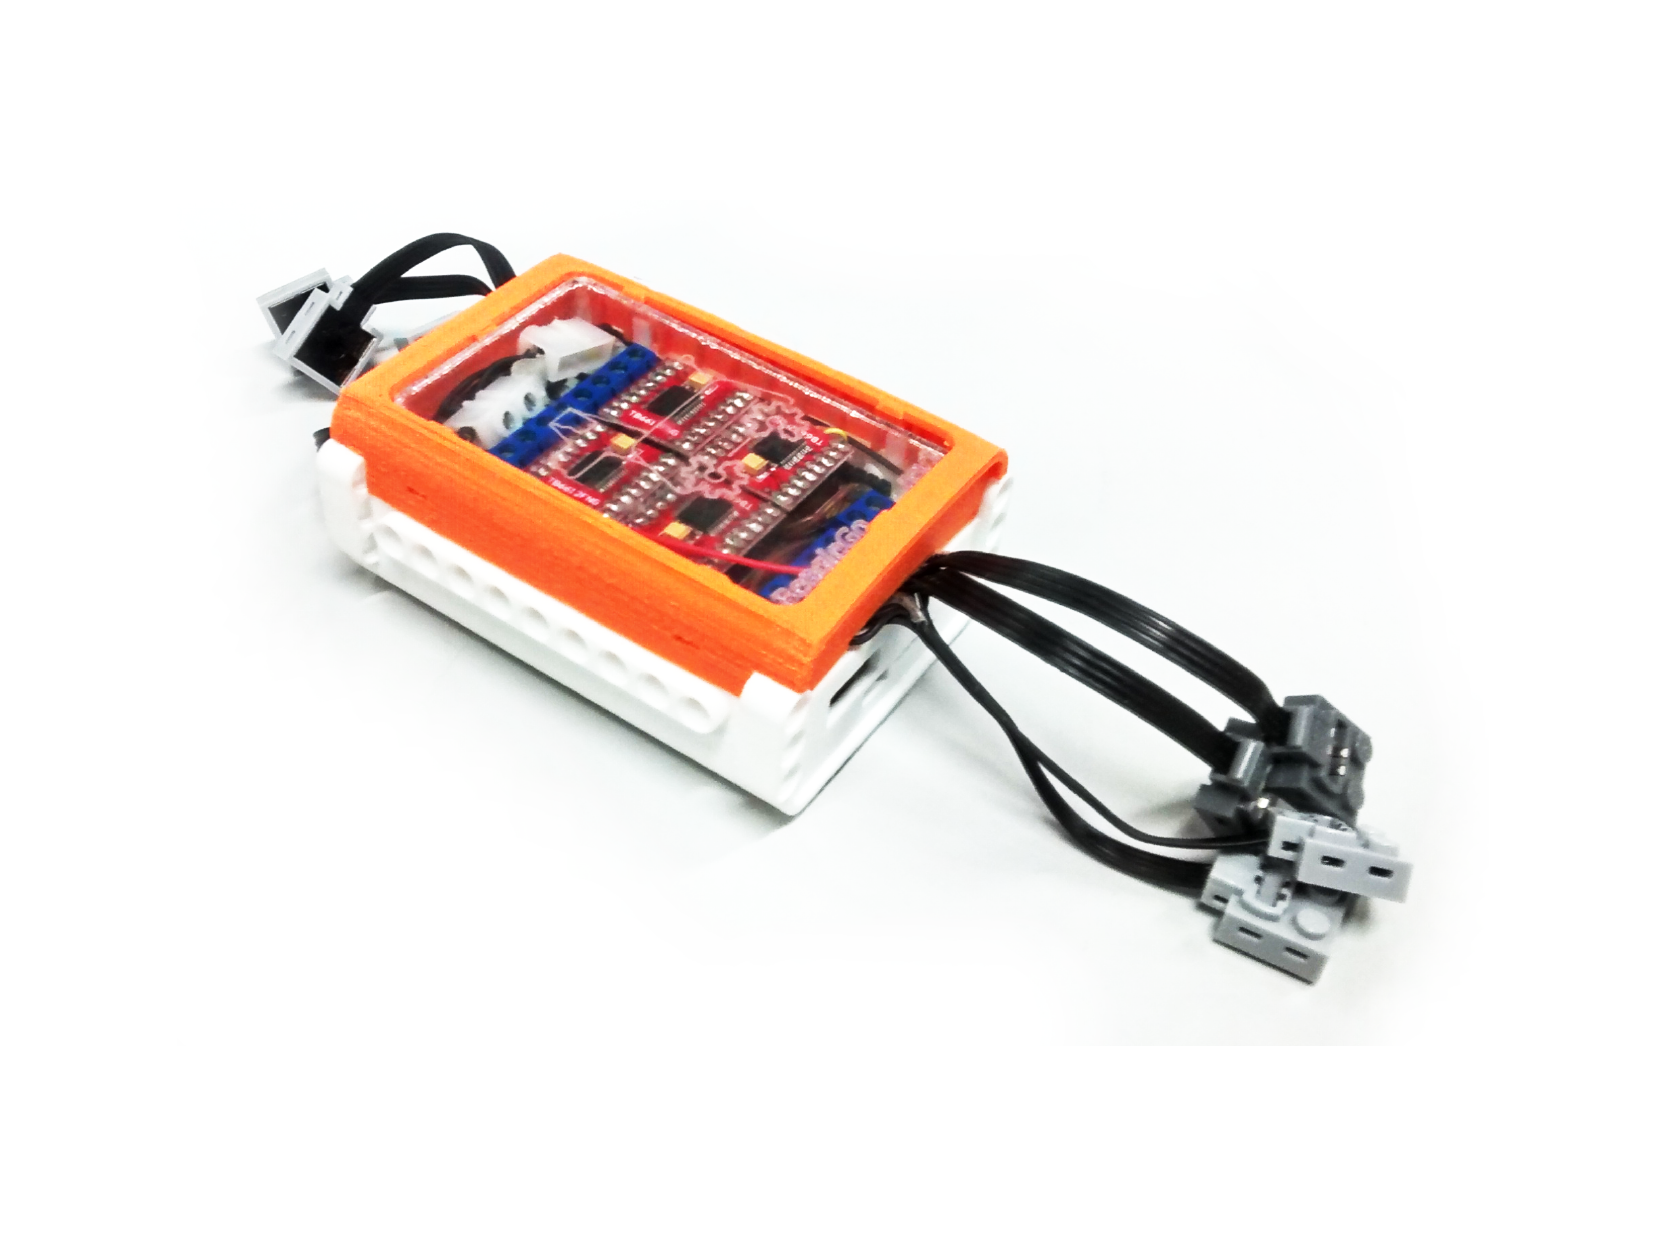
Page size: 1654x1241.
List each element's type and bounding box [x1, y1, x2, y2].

picture [177, 200, 1489, 1046]
